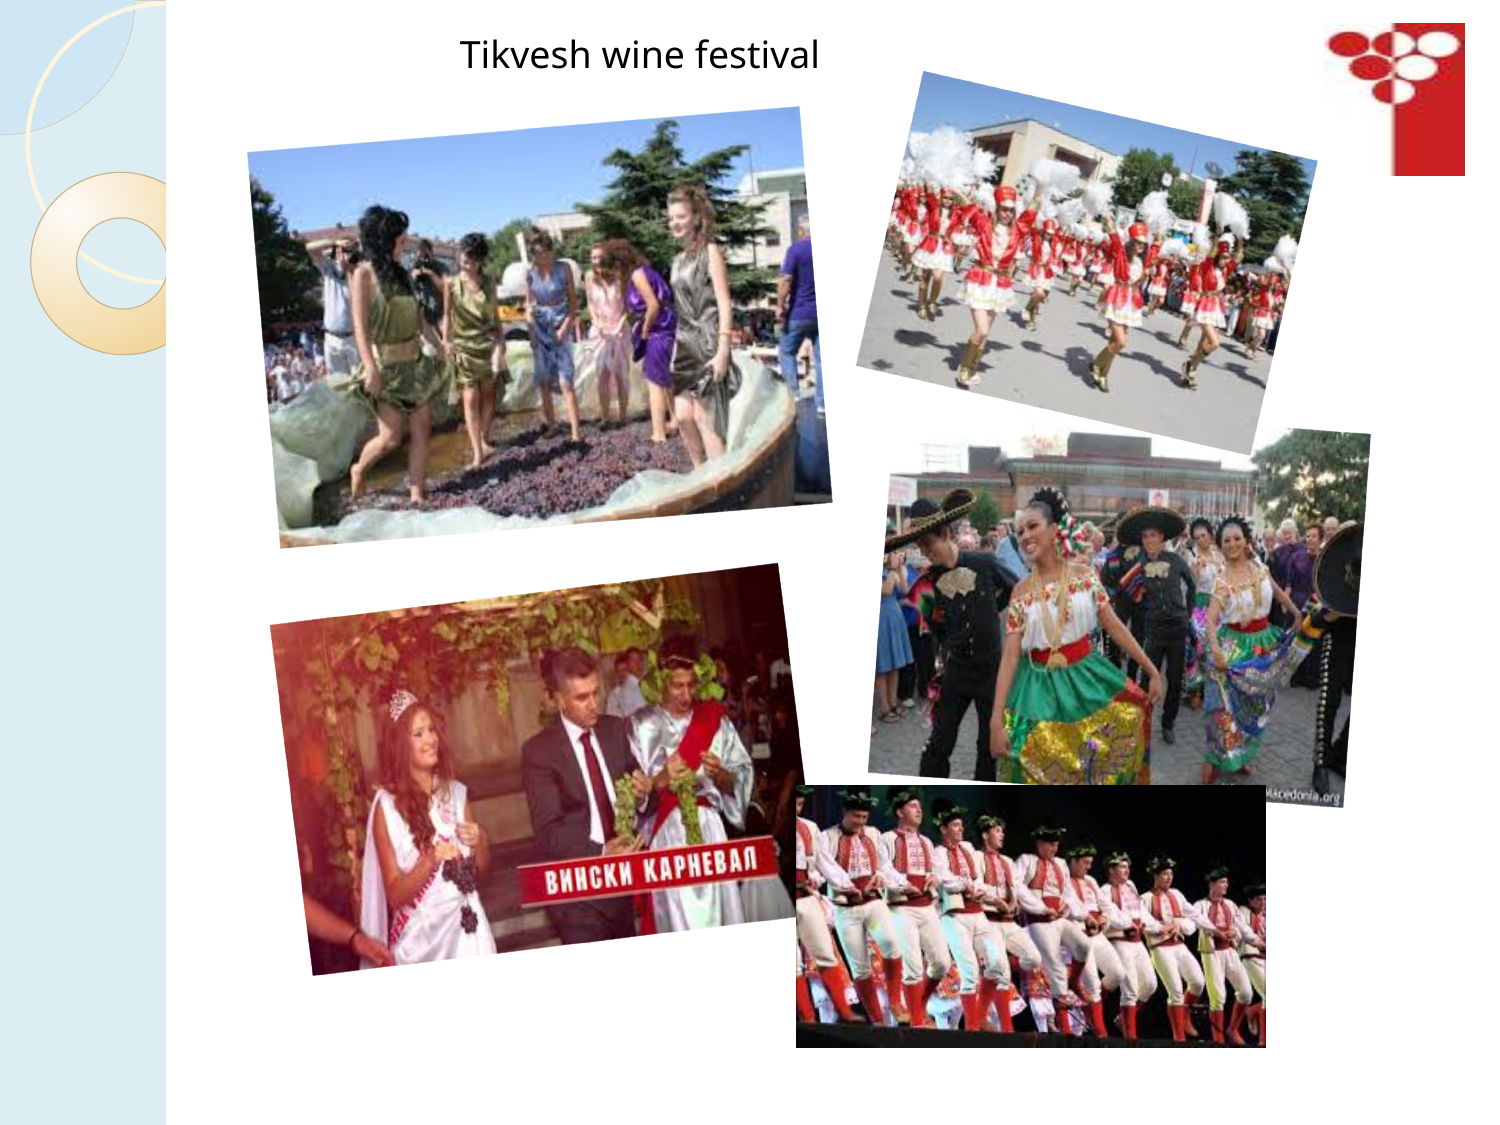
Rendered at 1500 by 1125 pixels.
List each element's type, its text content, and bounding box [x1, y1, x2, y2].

picture [269, 70, 1371, 1048]
text_box Tikvesh wine festival [445, 23, 879, 129]
picture [246, 129, 833, 549]
picture [1324, 23, 1465, 176]
